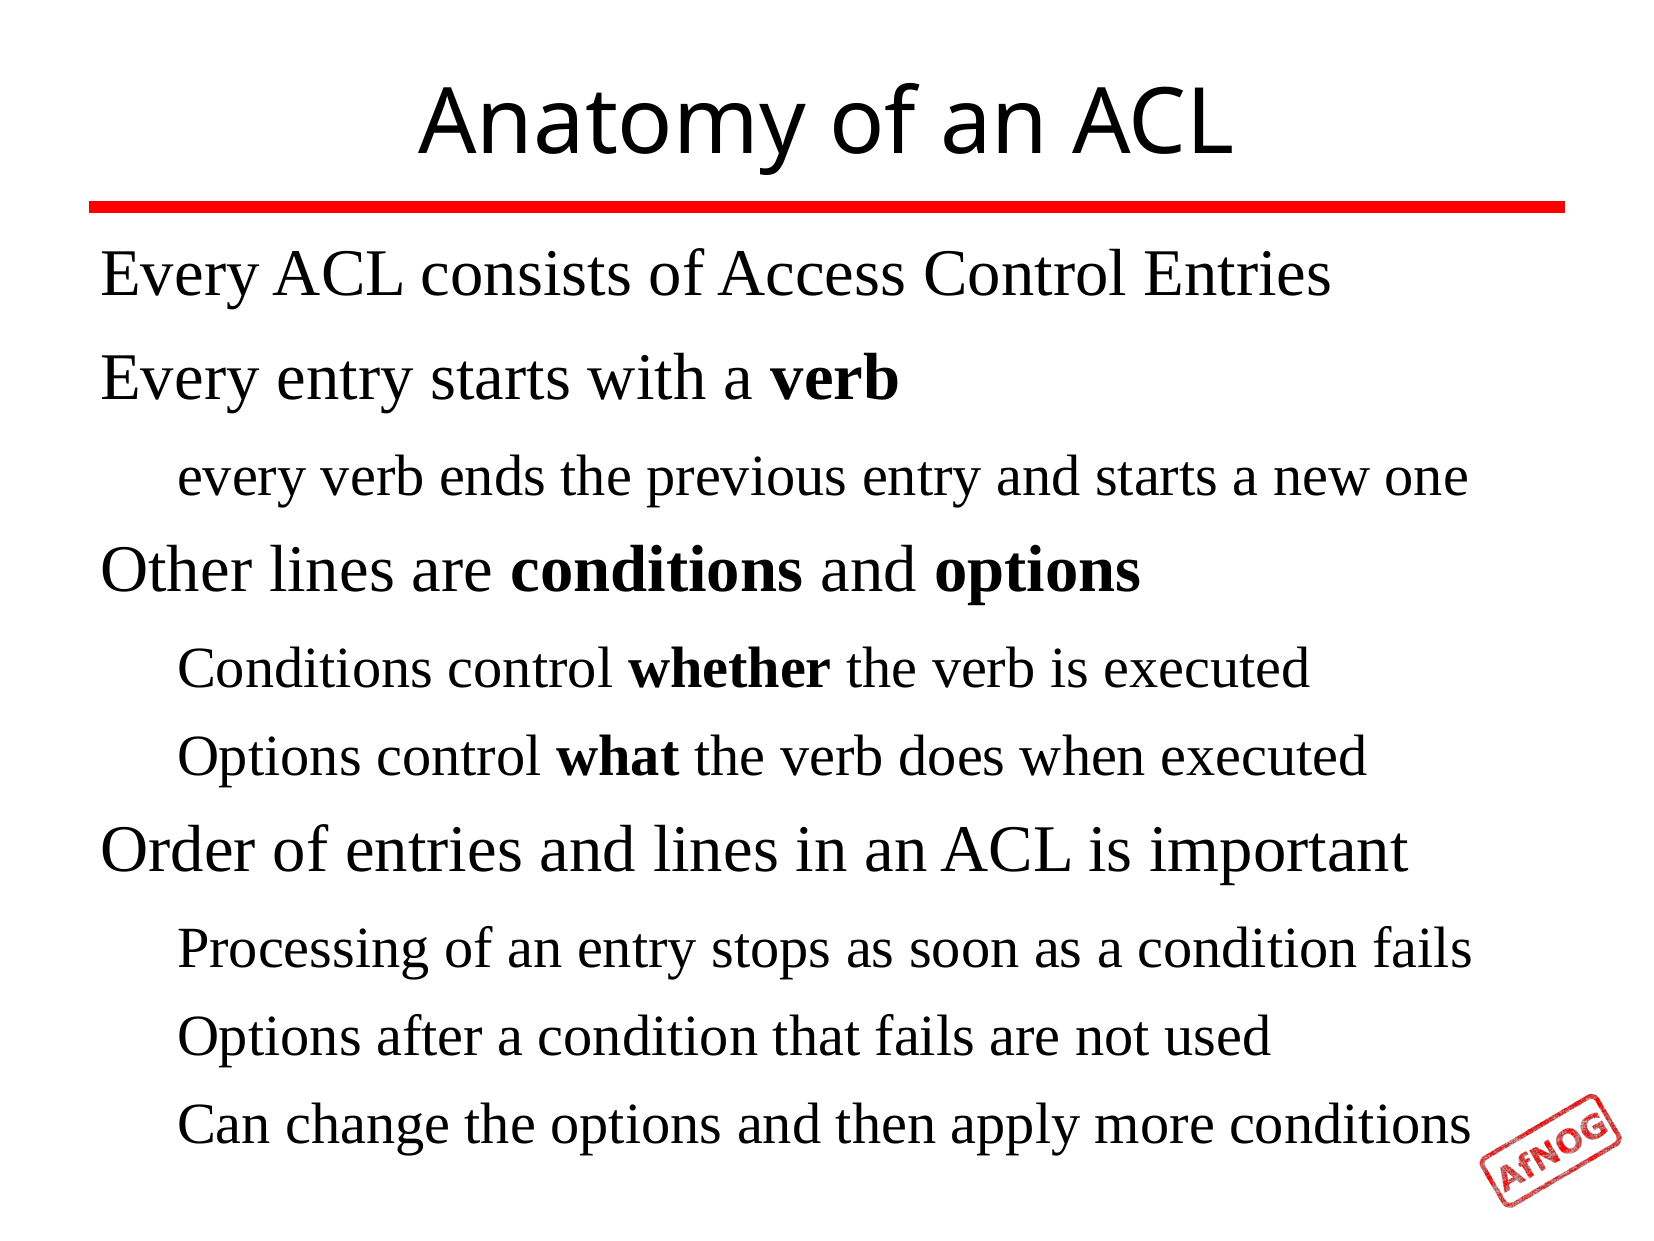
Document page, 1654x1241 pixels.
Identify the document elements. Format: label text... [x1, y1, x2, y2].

picture [1476, 1090, 1625, 1211]
list Every ACL consists of Access Control Entries Every entry starts with a verb every verb ends the previous entry and starts a new one Other lines are conditions and options Conditions control whether the verb is executed Options control what the verb does when executed Order of entries and lines in an ACL is important Processing of an entry stops as soon as a condition fails Options after a condition that fails are not used Can change the options and then apply more conditions [82, 236, 1571, 1157]
title Anatomy of an ACL [88, 29, 1565, 207]
